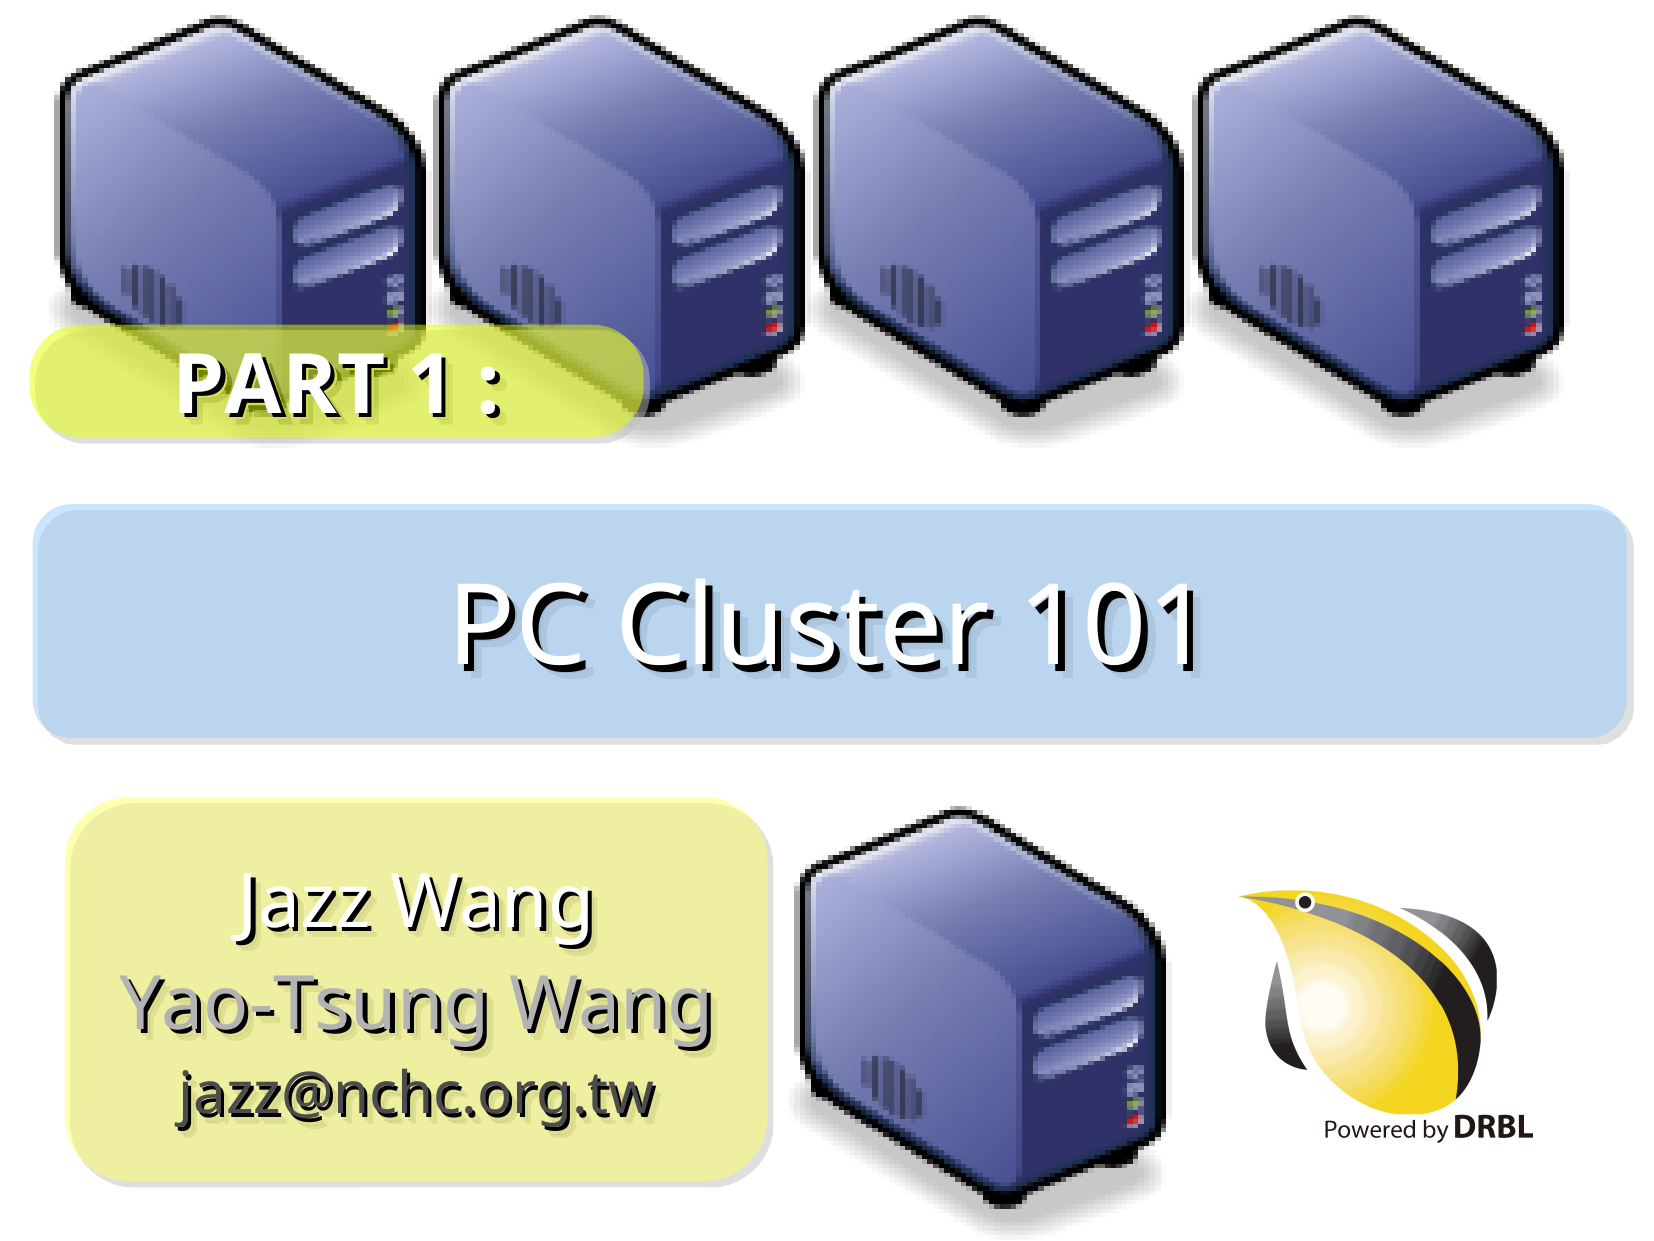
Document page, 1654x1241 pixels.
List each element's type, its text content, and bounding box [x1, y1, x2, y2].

picture [27, 2, 1609, 502]
text_box Jazz Wang Yao-Tsung Wang jazz@nchc.org.tw [64, 797, 768, 1182]
text_box PART 1 : [29, 324, 644, 438]
picture [767, 793, 1211, 1241]
text_box PC Cluster 101 [32, 504, 1628, 739]
picture [1224, 874, 1548, 1152]
